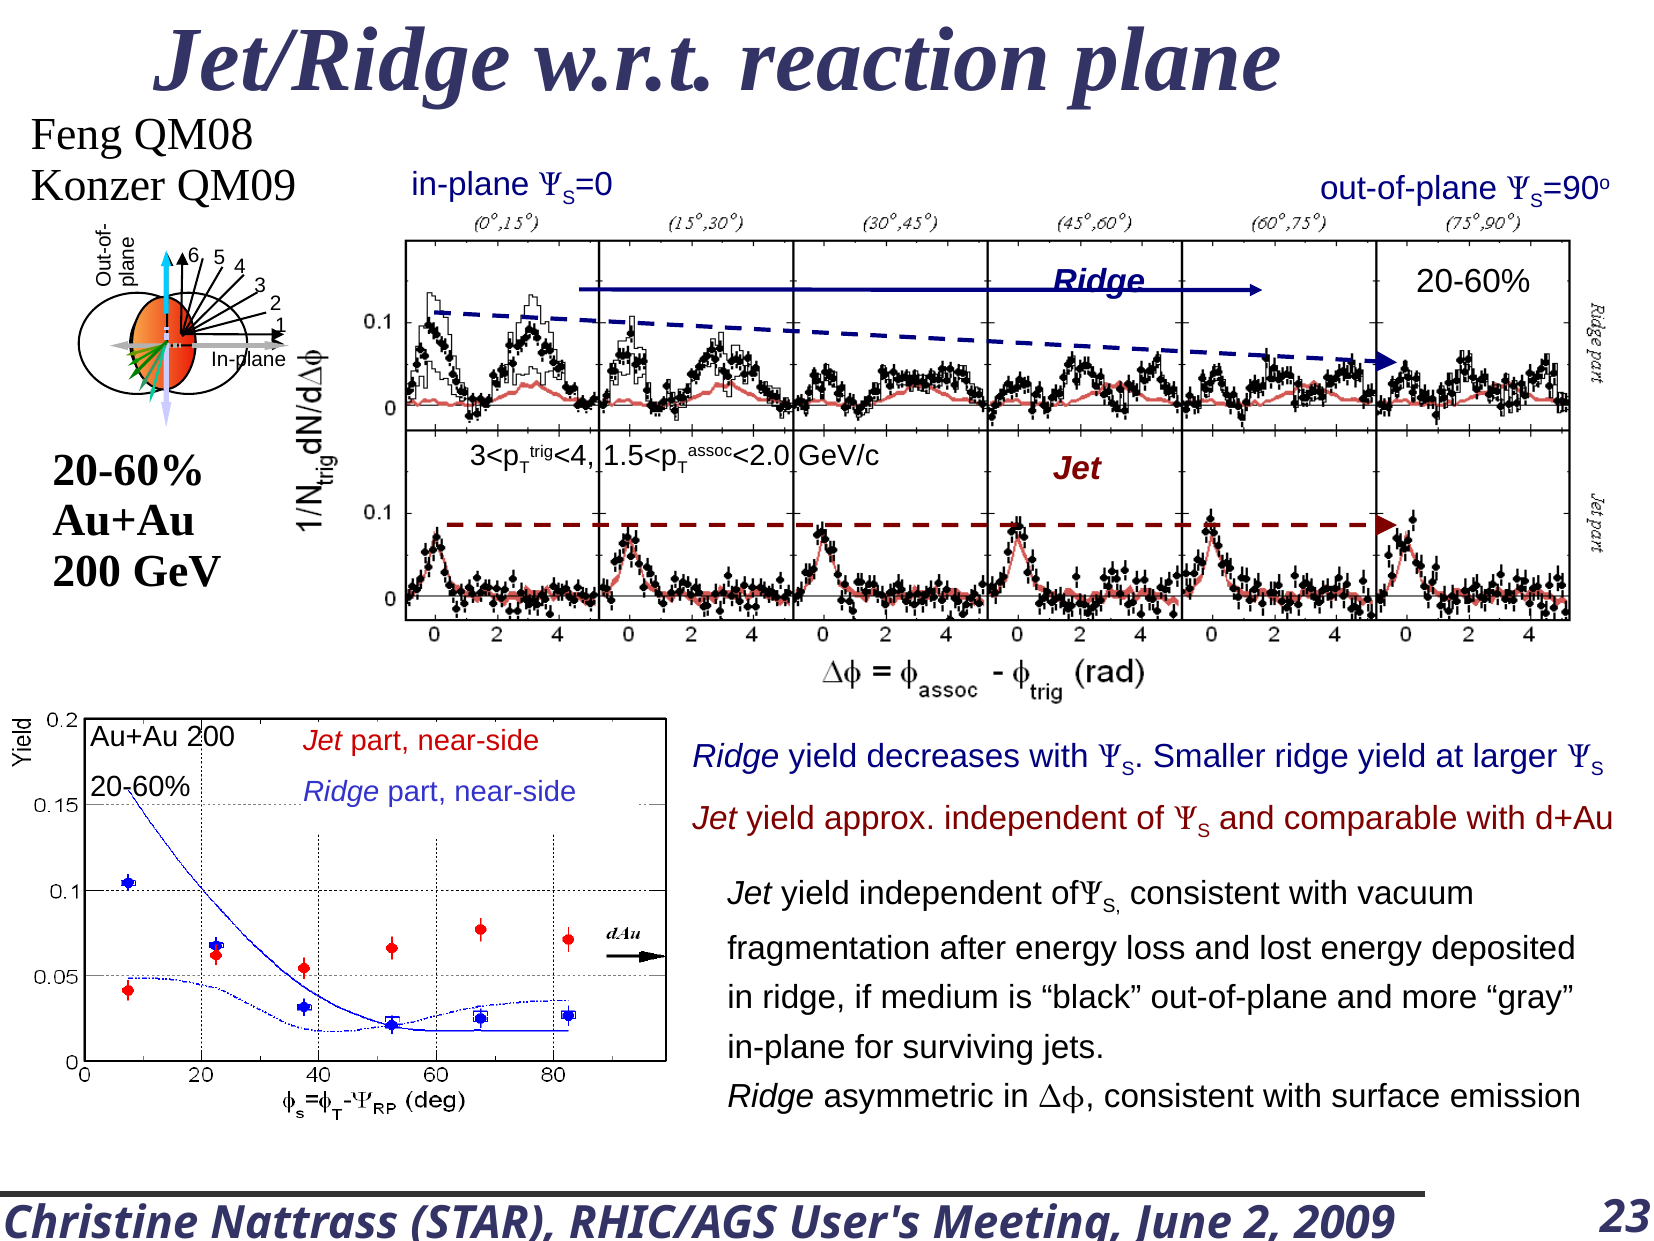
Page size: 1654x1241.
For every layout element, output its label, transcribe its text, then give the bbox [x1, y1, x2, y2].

text_box Feng QM08 Konzer QM09 [15, 101, 579, 218]
text_box In-plane [204, 348, 320, 390]
text_box 4 [227, 255, 249, 297]
text_box Jet [1046, 449, 1108, 487]
text_box Au+Au 200 20-60% [83, 720, 327, 774]
text_box [183, 306, 187, 323]
title Jet/Ridge w.r.t. reaction plane [62, 0, 1383, 119]
text_box 20-60% [1409, 262, 1560, 318]
text_box Jet yield independent ofS, consistent with vacuum fragmentation after energy loss and lost energy deposited in ridge, if medium is “black” out-of-plane and more “gray” in-plane for surviving jets. Ridge asymmetric in , consistent with surface emission [720, 874, 1594, 1116]
text_box [110, 250, 268, 428]
text_box 20-60% Au+Au 200 GeV [37, 437, 263, 605]
text_box 2 [263, 291, 285, 334]
text_box 3<pTtrig<4, 1.5<pTassoc<2.0 GeV/c [463, 439, 1221, 614]
text_box out-of-plane S=90o [1313, 169, 1617, 213]
text_box 6 [181, 243, 203, 286]
text_box 5 [206, 246, 228, 288]
text_box Ridge yield decreases with S. Smaller ridge yield at larger S Jet yield approx. independent of S and comparable with d+Au [676, 737, 1654, 867]
picture [0, 710, 672, 1123]
text_box Out-of-plane [91, 218, 158, 295]
text_box Ridge [1046, 262, 1153, 300]
text_box Jet part, near-side Ridge part, near-side [301, 721, 638, 835]
picture [266, 199, 1654, 708]
text_box 1 [268, 314, 290, 356]
text_box in-plane S=0 [579, 165, 620, 209]
text_box 3 [247, 273, 269, 315]
